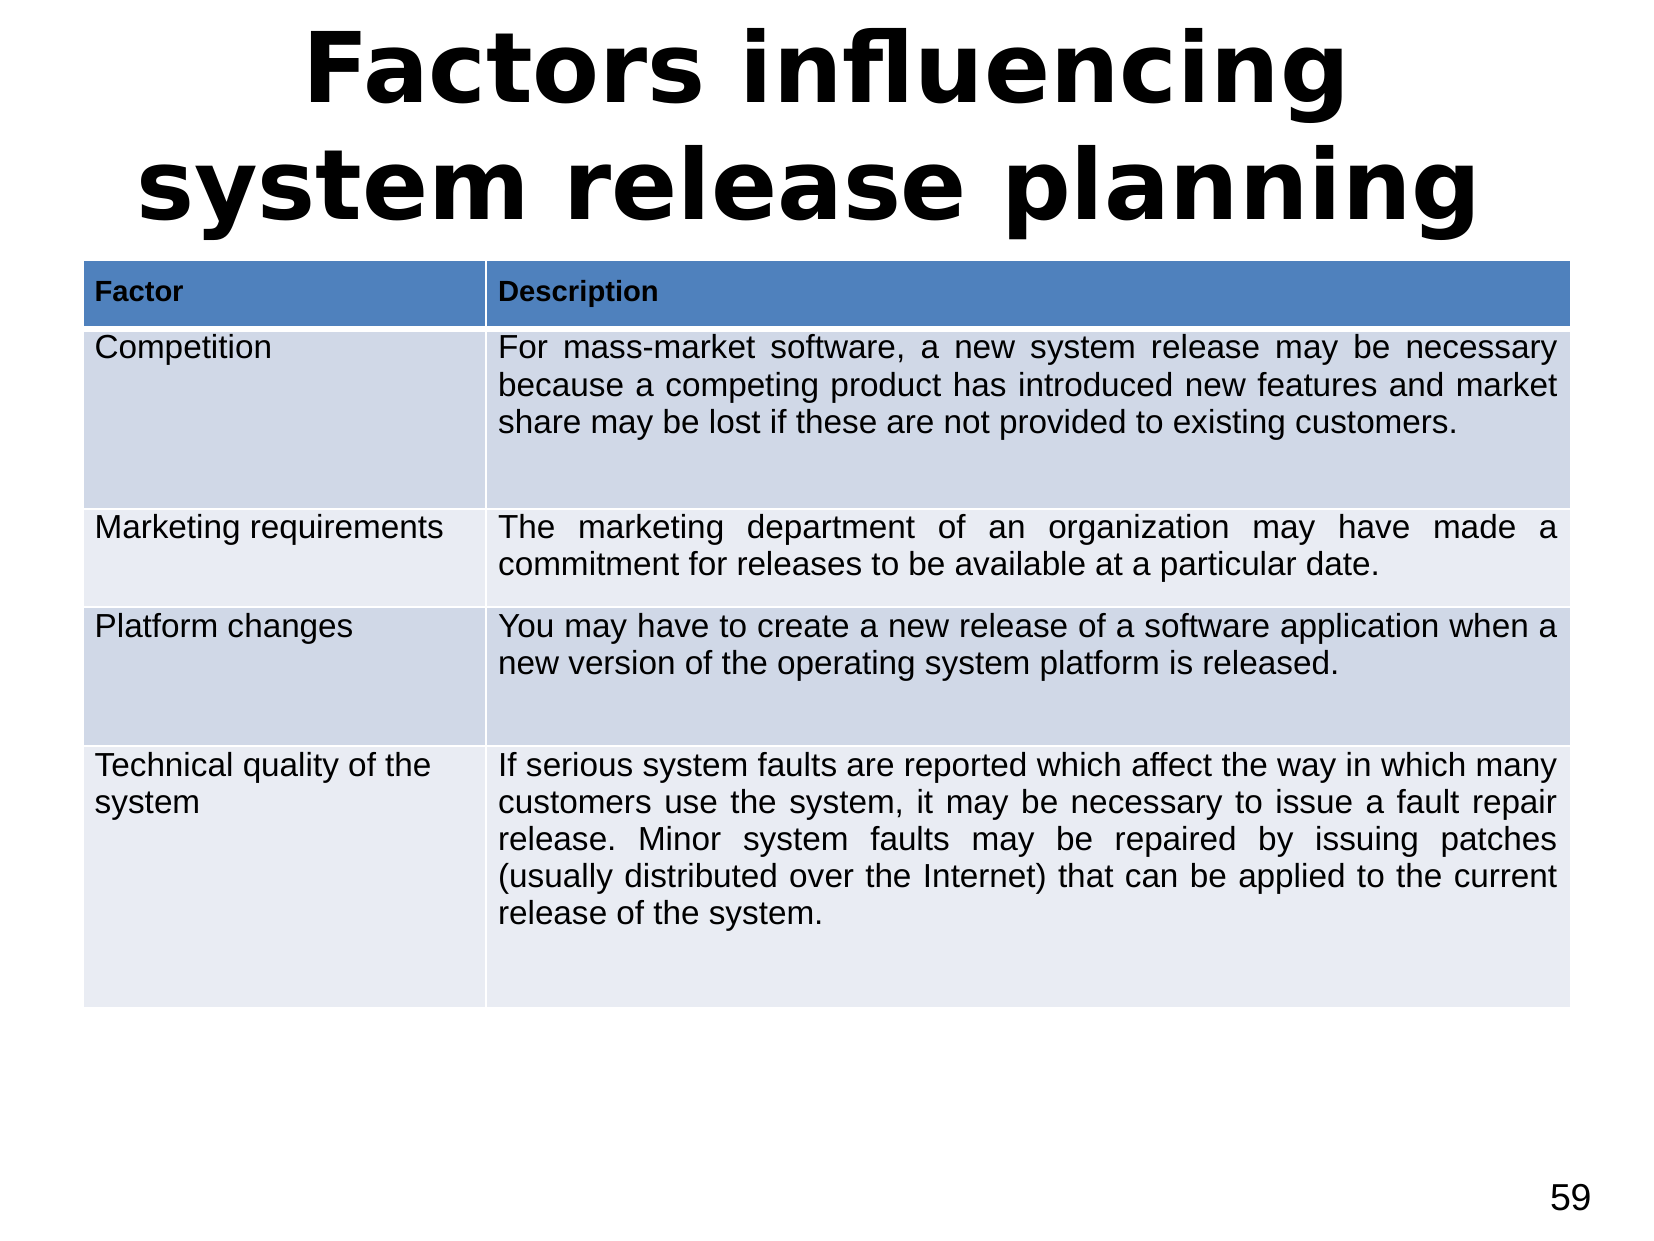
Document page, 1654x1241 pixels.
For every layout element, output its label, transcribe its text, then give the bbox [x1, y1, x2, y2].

table_header Description [487, 261, 1570, 326]
table_cell Competition [84, 332, 485, 508]
table_cell The marketing department of an organization may have made a commitment for releases to be available at a particular date. [487, 510, 1570, 606]
table_cell For mass-market software, a new system release may be necessary because a competing product has introduced new features and market share may be lost if these are not provided to existing customers. [487, 332, 1570, 508]
title Factors influencing system release planning [82, 49, 1571, 196]
table_cell Technical quality of the system [84, 747, 485, 1007]
table_cell Marketing requirements [84, 510, 485, 606]
table_cell If serious system faults are reported which affect the way in which many customers use the system, it may be necessary to issue a fault repair release. Minor system faults may be repaired by issuing patches (usually distributed over the Internet) that can be applied to the current release of the system. [487, 747, 1570, 1007]
table_header Factor [84, 261, 485, 326]
table_cell Platform changes [84, 608, 485, 745]
table_cell You may have to create a new release of a software application when a new version of the operating system platform is released. [487, 608, 1570, 745]
